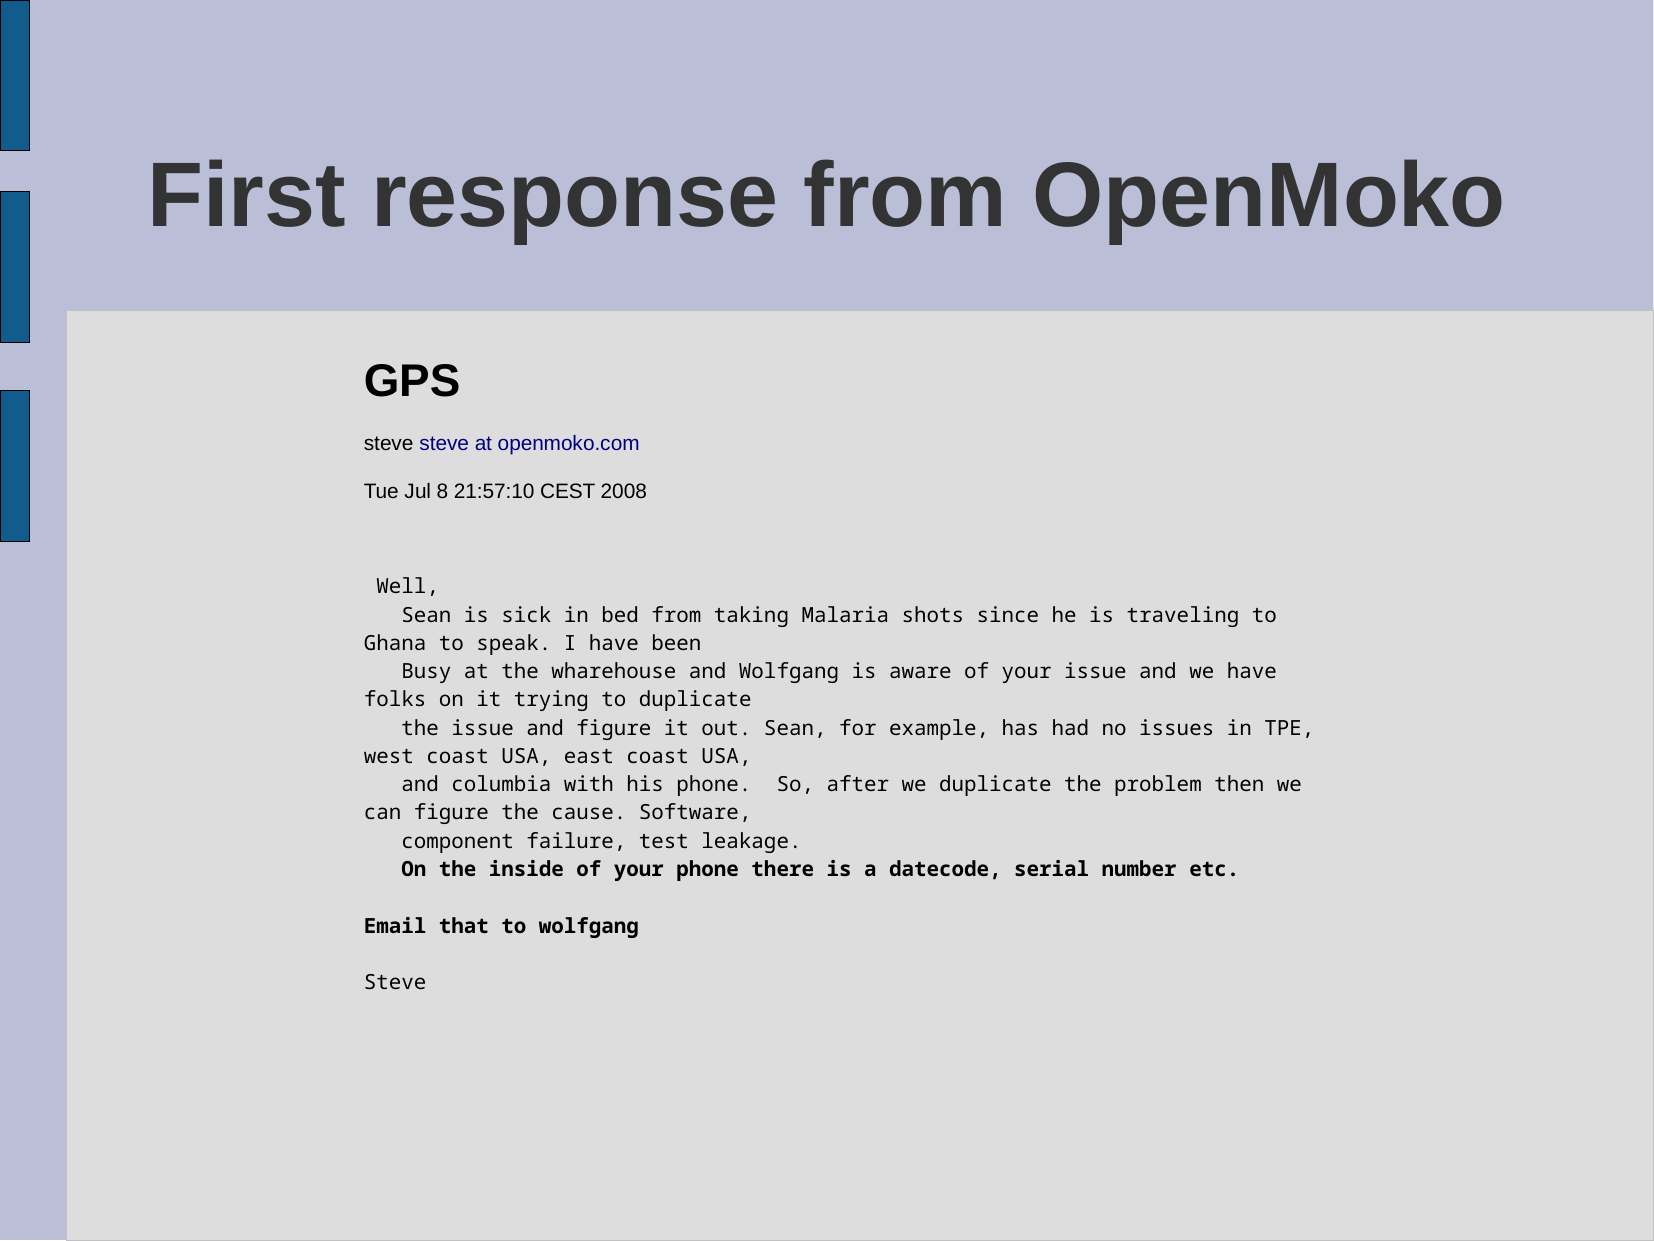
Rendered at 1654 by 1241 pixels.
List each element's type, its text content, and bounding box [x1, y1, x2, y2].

title First response from OpenMoko [121, 91, 1534, 299]
text_box GPS steve steve at openmoko.com Tue Jul 8 21:57:10 CEST 2008 Well, Sean is sick in bed from taking Malaria shots since he is traveling to Ghana to speak. I have been Busy at the wharehouse and Wolfgang is aware of your issue and we have folks on it trying to duplicate the issue and figure it out. Sean, for example, has had no issues in TPE, west coast USA, east coast USA, and columbia with his phone. So, after we duplicate the problem then we can figure the cause. Software, component failure, test leakage. On the inside of your phone there is a datecode, serial number etc. Email that to wolfgang Steve [349, 347, 1329, 1063]
